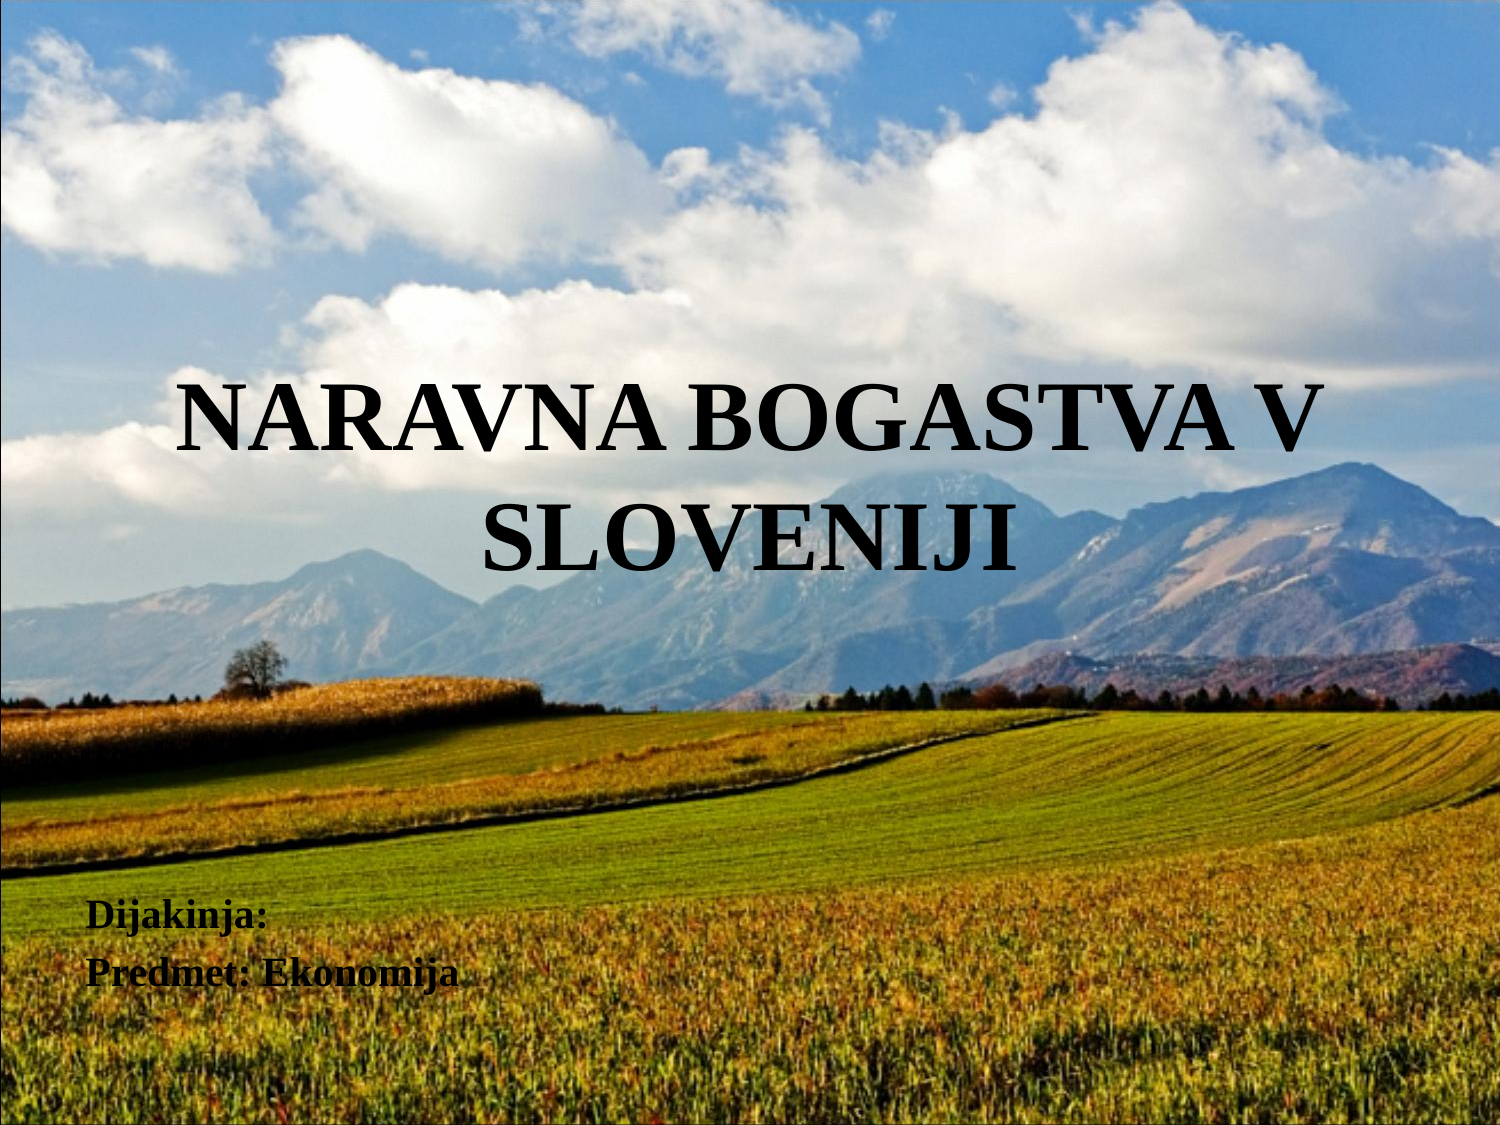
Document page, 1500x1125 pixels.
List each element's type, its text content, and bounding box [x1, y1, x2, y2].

title NARAVNA BOGASTVA V SLOVENIJI [112, 349, 1388, 591]
picture [0, 0, 1500, 1125]
subtitle Dijakinja: Predmet: Ekonomija [70, 878, 1121, 1097]
